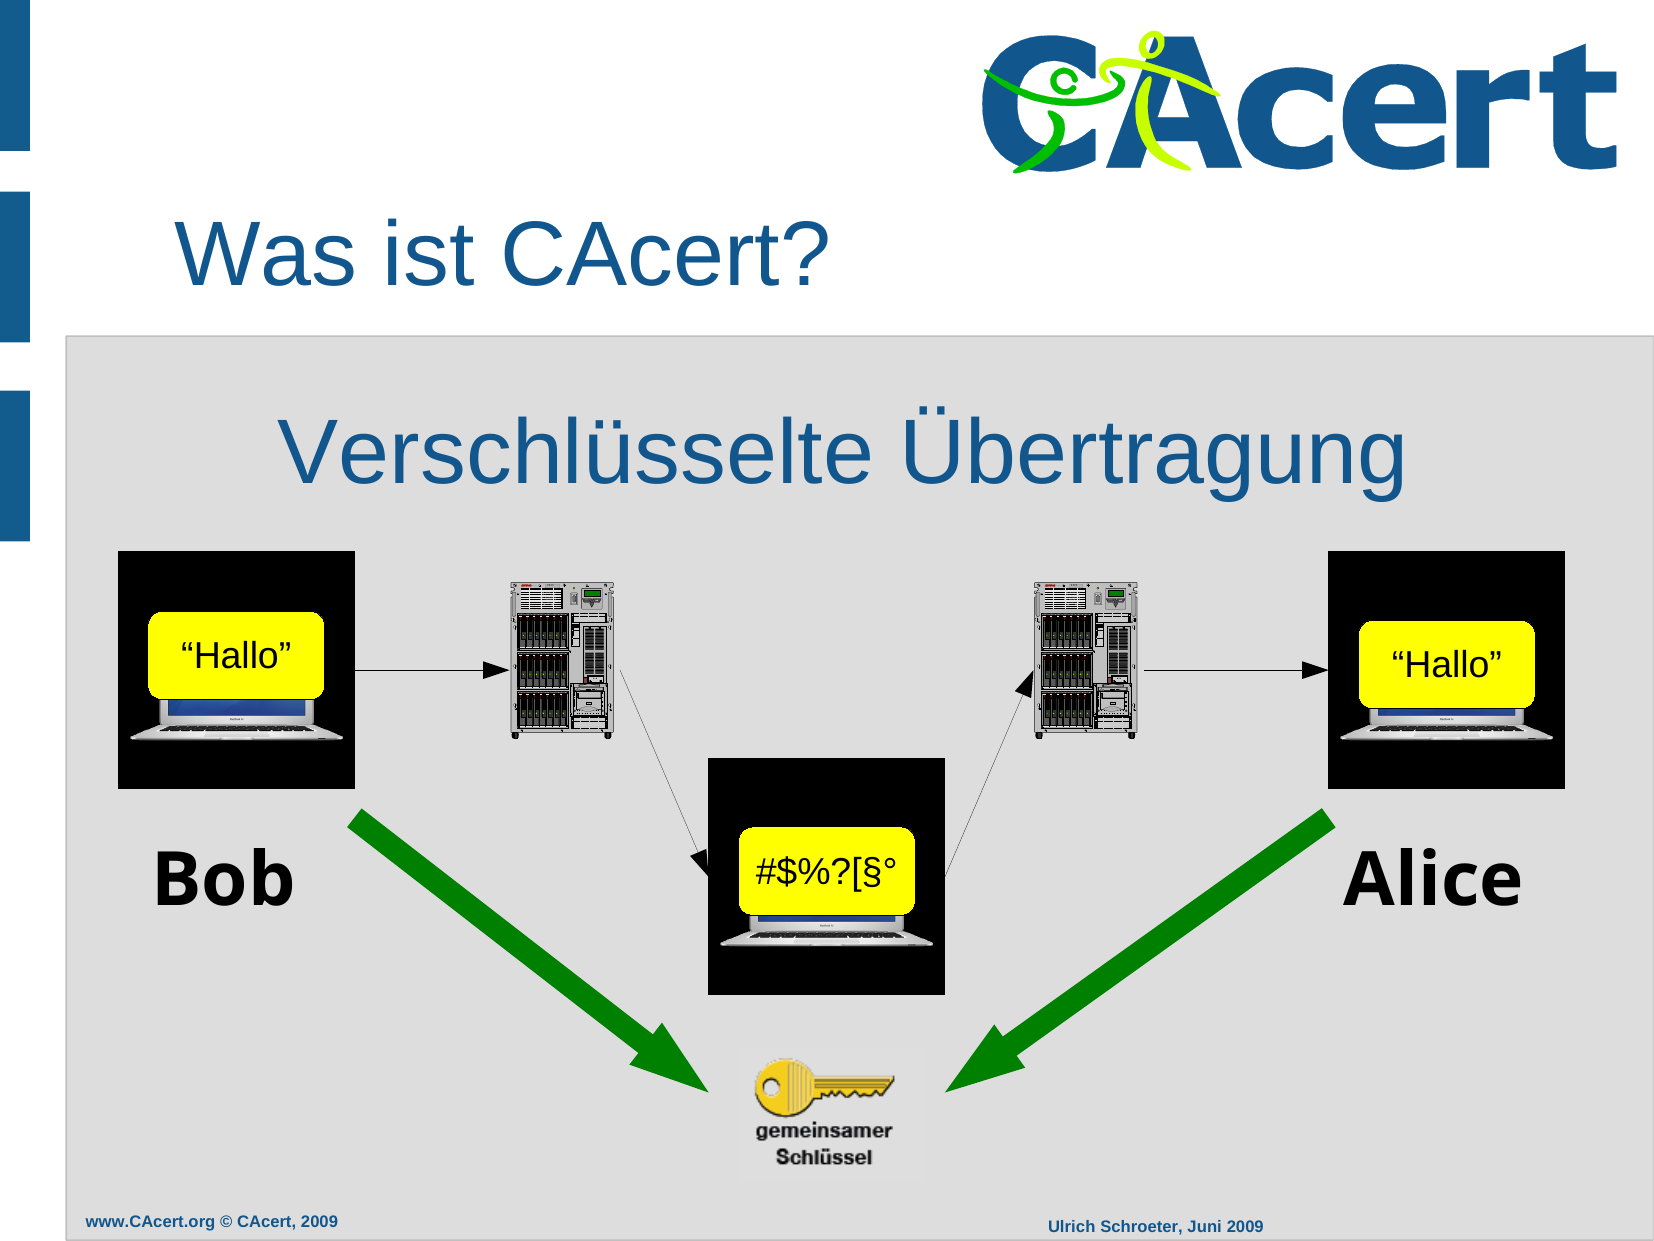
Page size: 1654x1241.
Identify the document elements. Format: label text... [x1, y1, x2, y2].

picture [1328, 551, 1565, 789]
text_box Bob [136, 817, 325, 939]
text_box #$%?[§° [738, 826, 916, 916]
text_box “Hallo” [1358, 620, 1536, 709]
picture [738, 1049, 926, 1182]
title Verschlüsselte Übertragung [118, 344, 1530, 503]
text_box Was ist CAcert? [118, 195, 837, 313]
picture [118, 551, 355, 789]
text_box “Hallo” [147, 611, 325, 700]
picture [1033, 581, 1144, 759]
picture [509, 581, 621, 759]
text_box Alice [1328, 817, 1568, 939]
picture [708, 758, 945, 995]
